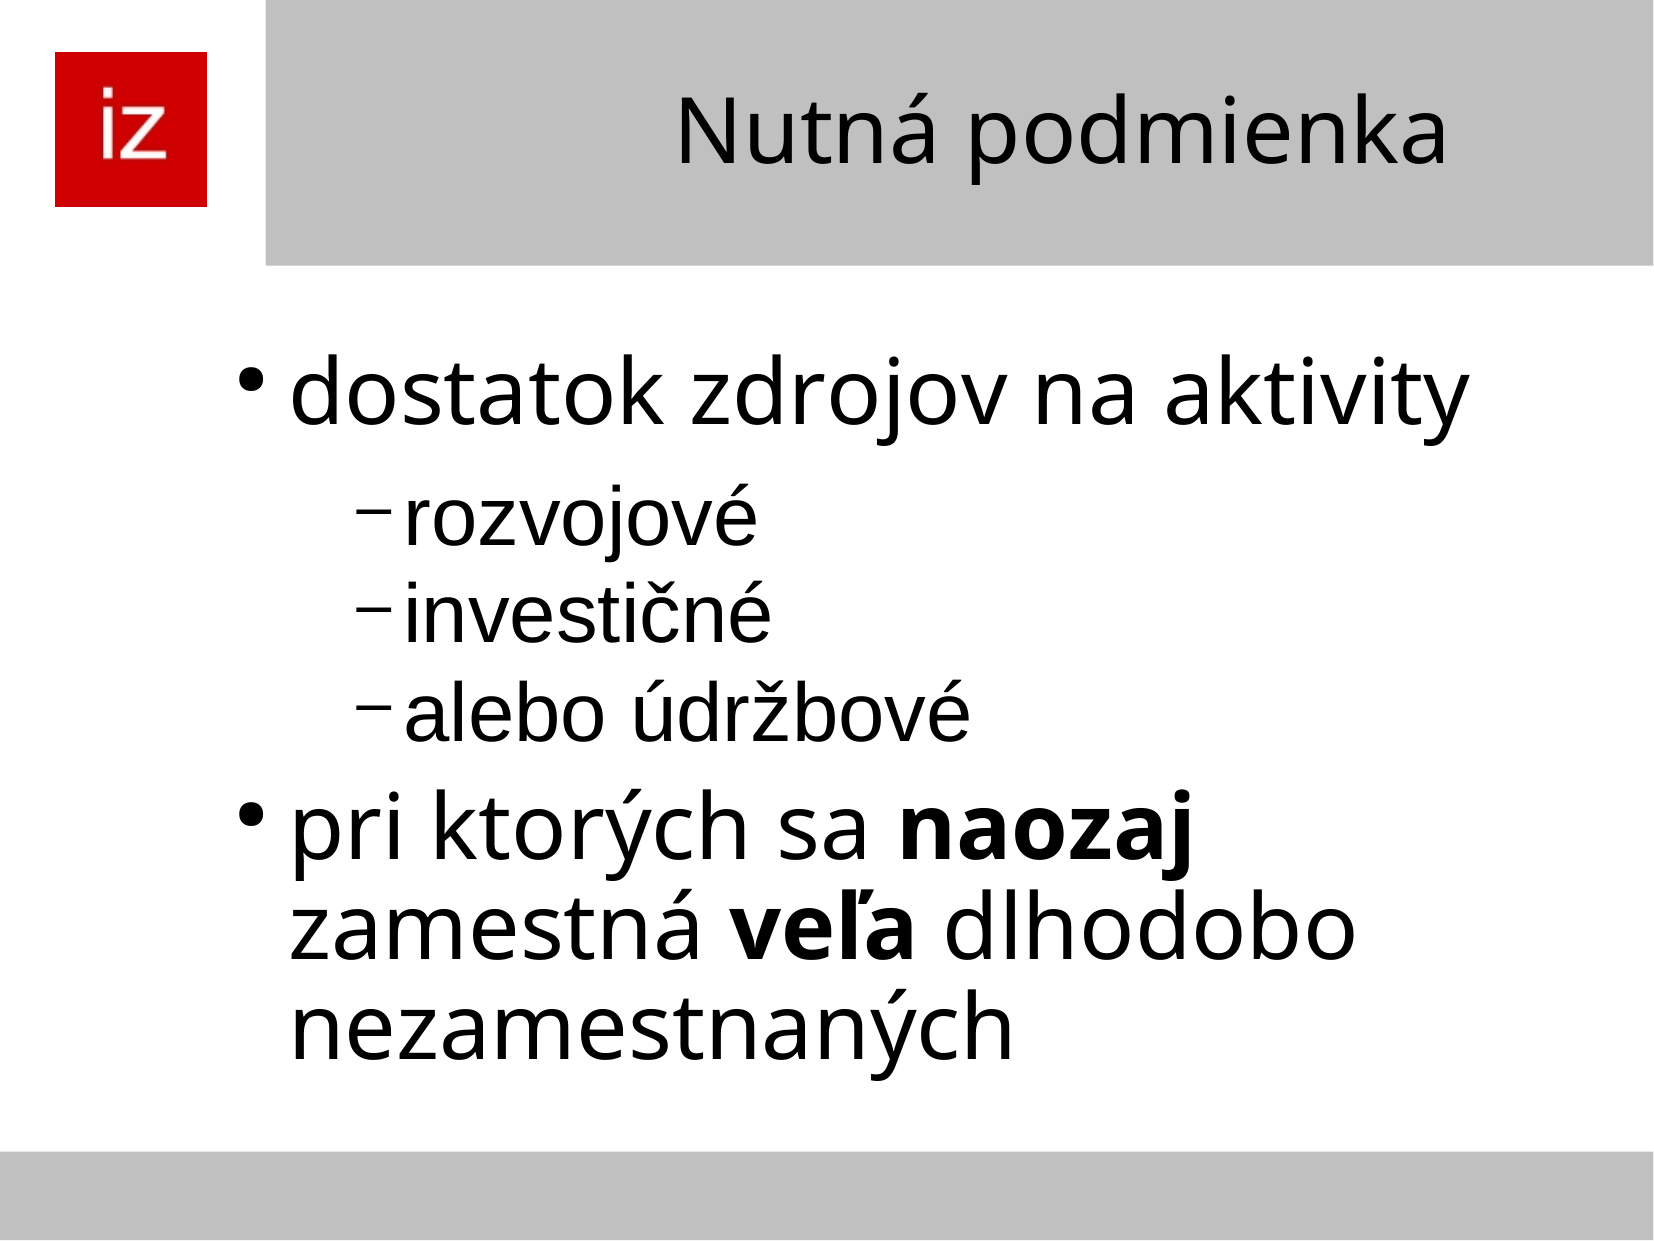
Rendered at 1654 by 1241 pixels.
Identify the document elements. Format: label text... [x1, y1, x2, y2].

picture [55, 52, 207, 207]
list dostatok zdrojov na aktivity rozvojové investičné alebo údržbové pri ktorých sa naozaj zamestná veľa dlhodobo nezamestnaných [121, 344, 1533, 1126]
title Nutná podmienka [561, 29, 1565, 237]
